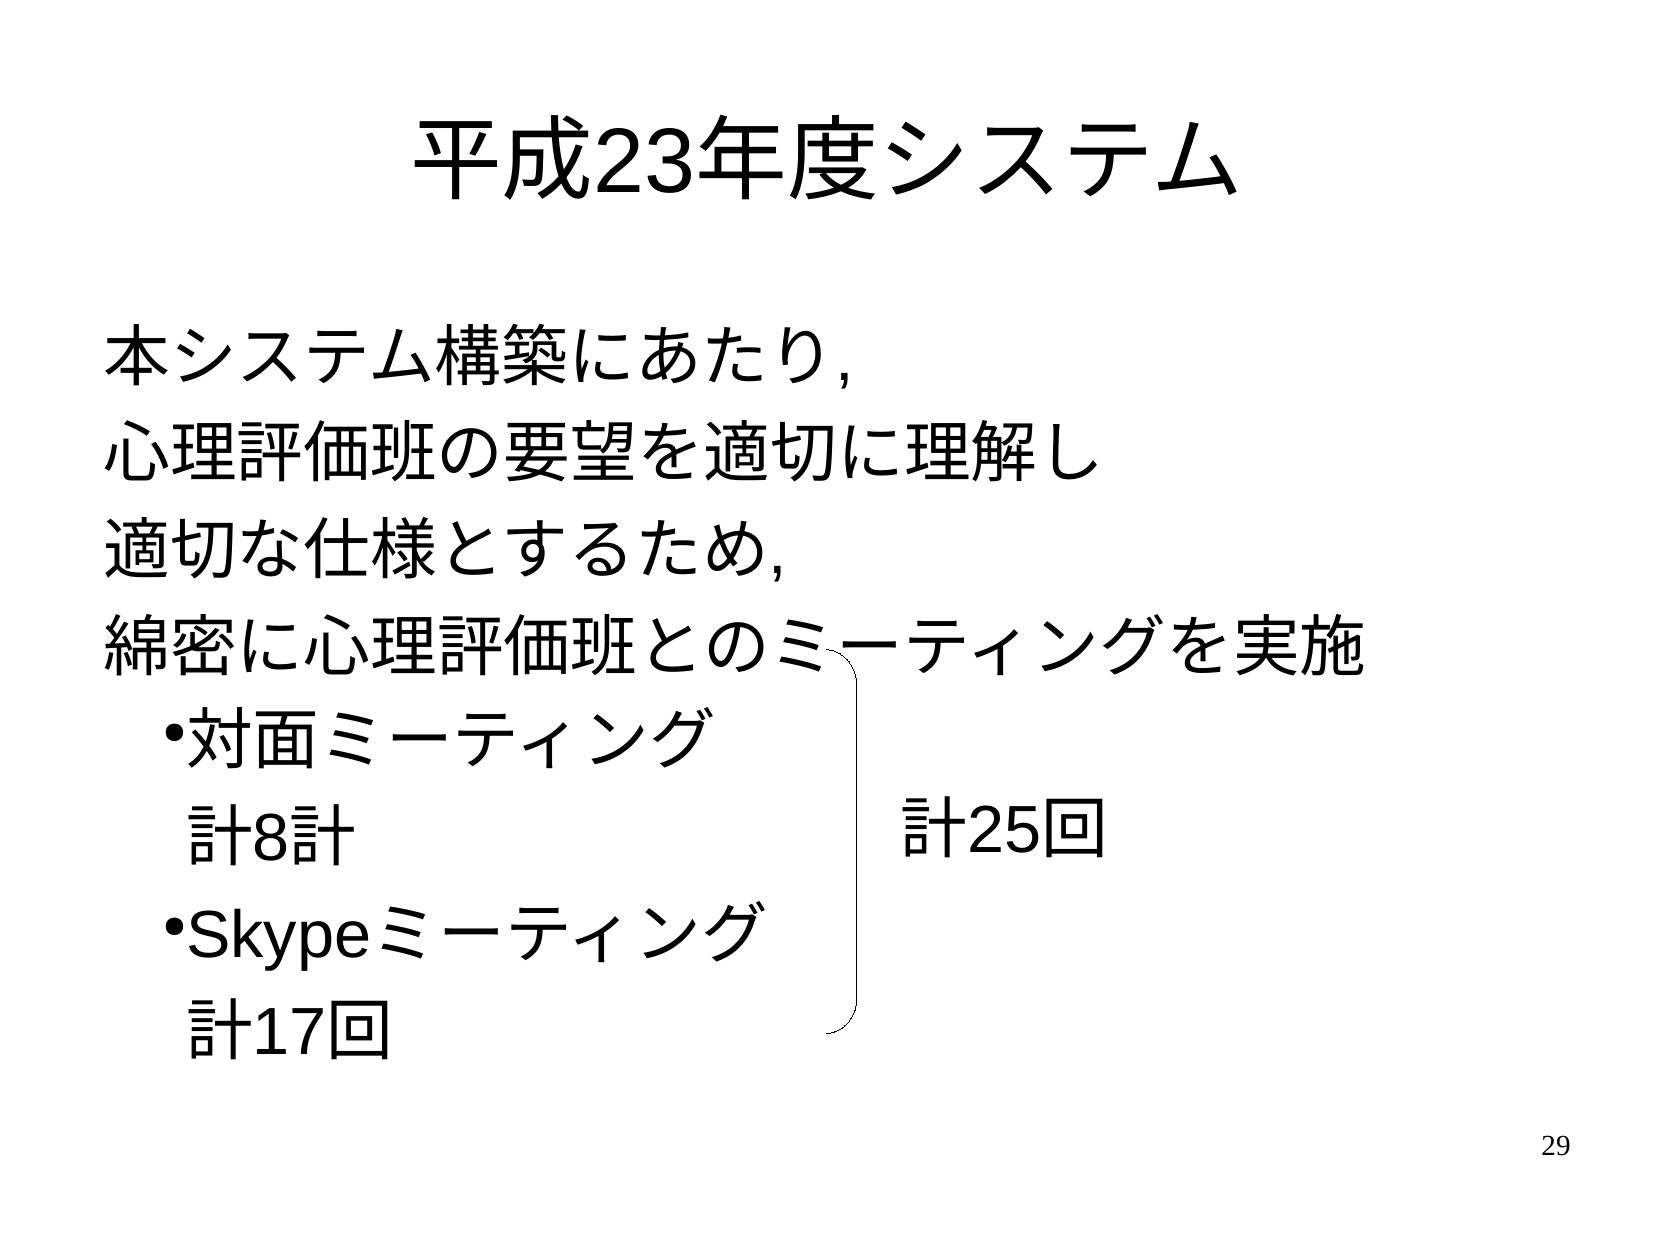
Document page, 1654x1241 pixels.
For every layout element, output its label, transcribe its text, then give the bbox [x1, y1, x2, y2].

text_box 本システム構築にあたり, 心理評価班の要望を適切に理解し 適切な仕様とするため, 綿密に心理評価班とのミーティングを実施 [88, 295, 1418, 886]
text_box 対面ミーティング 計8計 Skypeミーティング 計17回 [147, 886, 798, 1004]
title 平成23年度システム [82, 49, 1571, 257]
